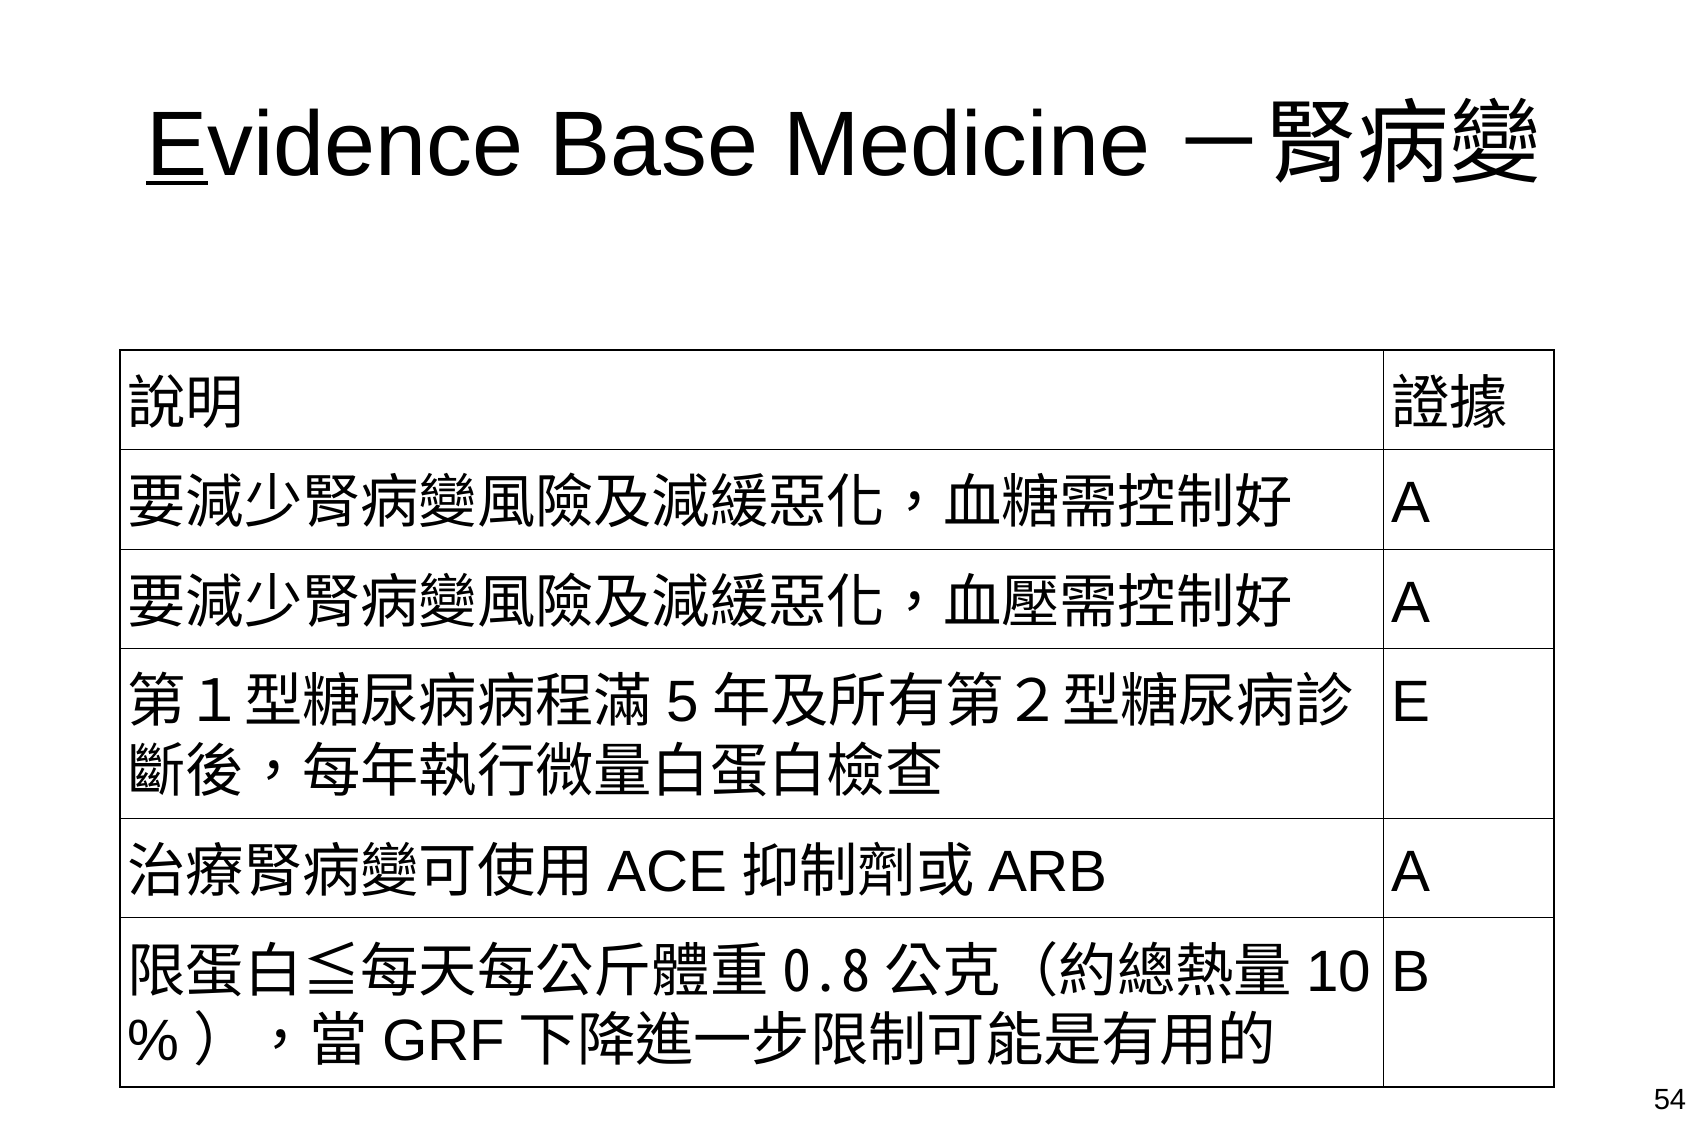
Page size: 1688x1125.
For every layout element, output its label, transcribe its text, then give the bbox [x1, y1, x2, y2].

table_cell A [1384, 550, 1553, 648]
table_cell A [1384, 819, 1553, 917]
table_cell 要減少腎病變風險及減緩惡化，血糖需控制好 [121, 450, 1383, 549]
table_cell 限蛋白≦每天每公斤體重0.8公克（約總熱量10%），當GRF下降進一步限制可能是有用的 [121, 918, 1383, 1086]
table_cell B [1384, 918, 1553, 1086]
title Evidence Base Medicine－腎病變 [84, 45, 1604, 233]
table_cell 治療腎病變可使用ACE抑制劑或ARB [121, 819, 1383, 917]
table_cell 要減少腎病變風險及減緩惡化，血壓需控制好 [121, 550, 1383, 648]
table_cell E [1384, 649, 1553, 818]
table_header 說明 [121, 351, 1383, 449]
table_cell A [1384, 450, 1553, 549]
table_header 證據 [1384, 351, 1553, 449]
table_cell 第１型糖尿病病程滿5年及所有第２型糖尿病診斷後，每年執行微量白蛋白檢查 [121, 649, 1383, 818]
